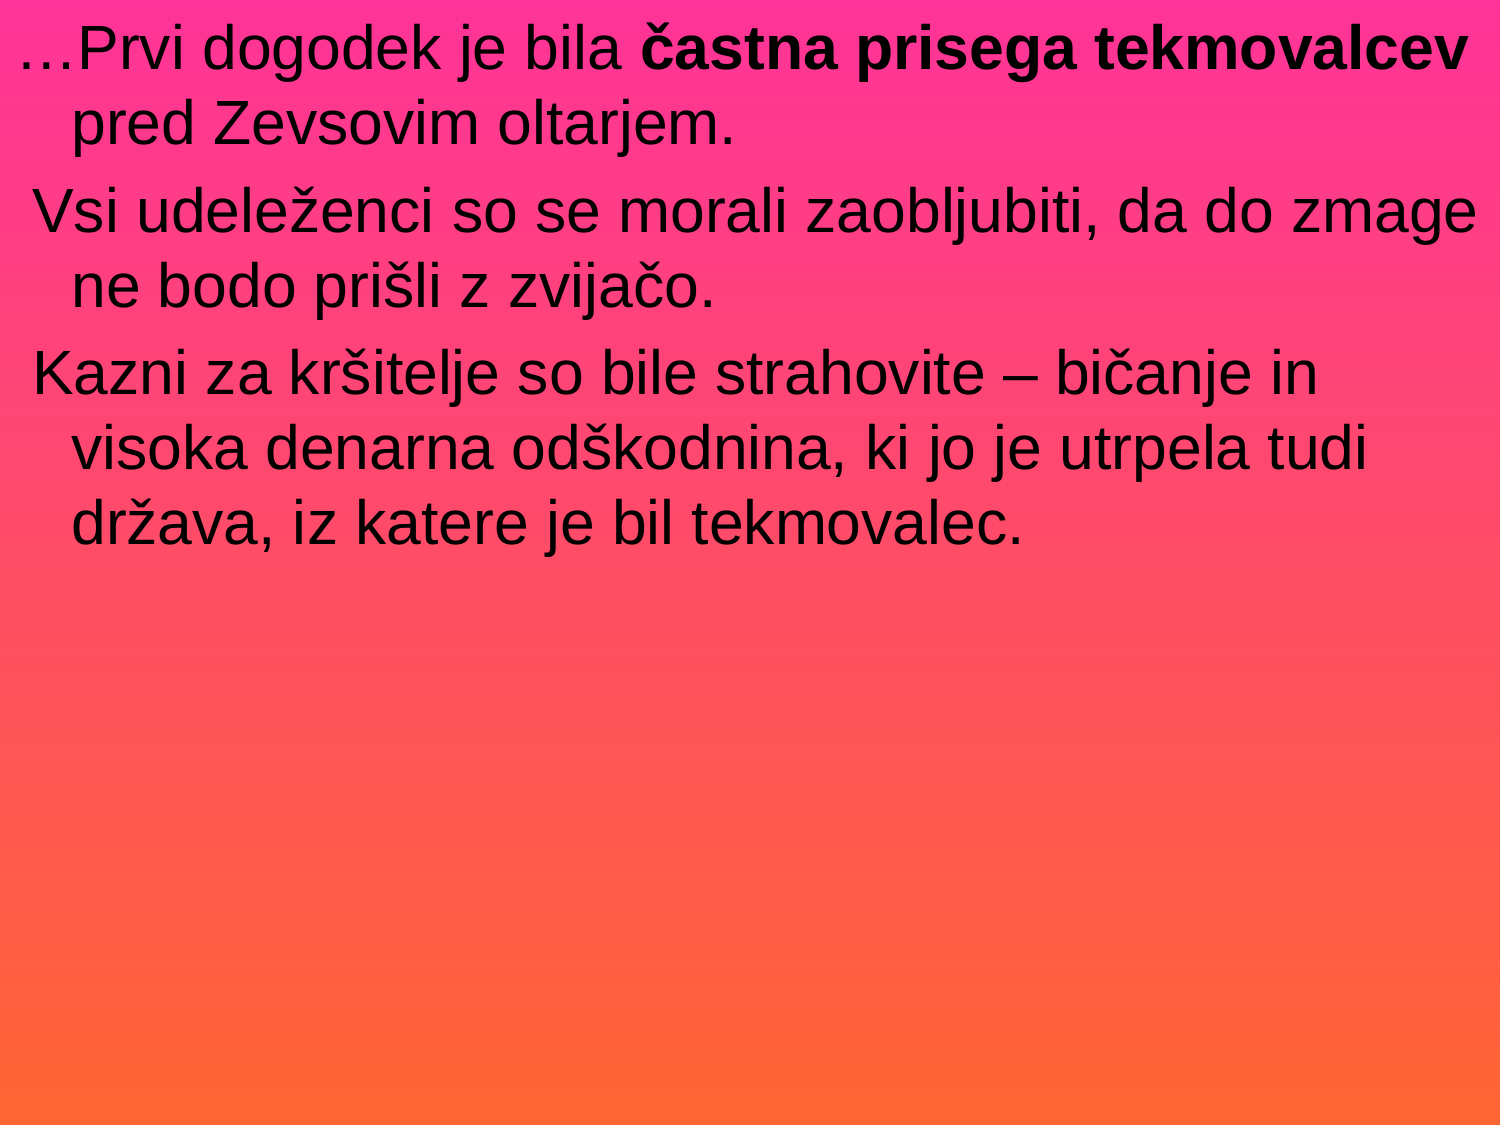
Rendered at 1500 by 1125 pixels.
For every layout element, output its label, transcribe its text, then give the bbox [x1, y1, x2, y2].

list …Prvi dogodek je bila častna prisega tekmovalcev pred Zevsovim oltarjem. Vsi udeleženci so se morali zaobljubiti, da do zmage ne bodo prišli z zvijačo. Kazni za kršitelje so bile strahovite – bičanje in visoka denarna odškodnina, ki jo je utrpela tudi država, iz katere je bil tekmovalec. [0, 0, 1500, 1125]
